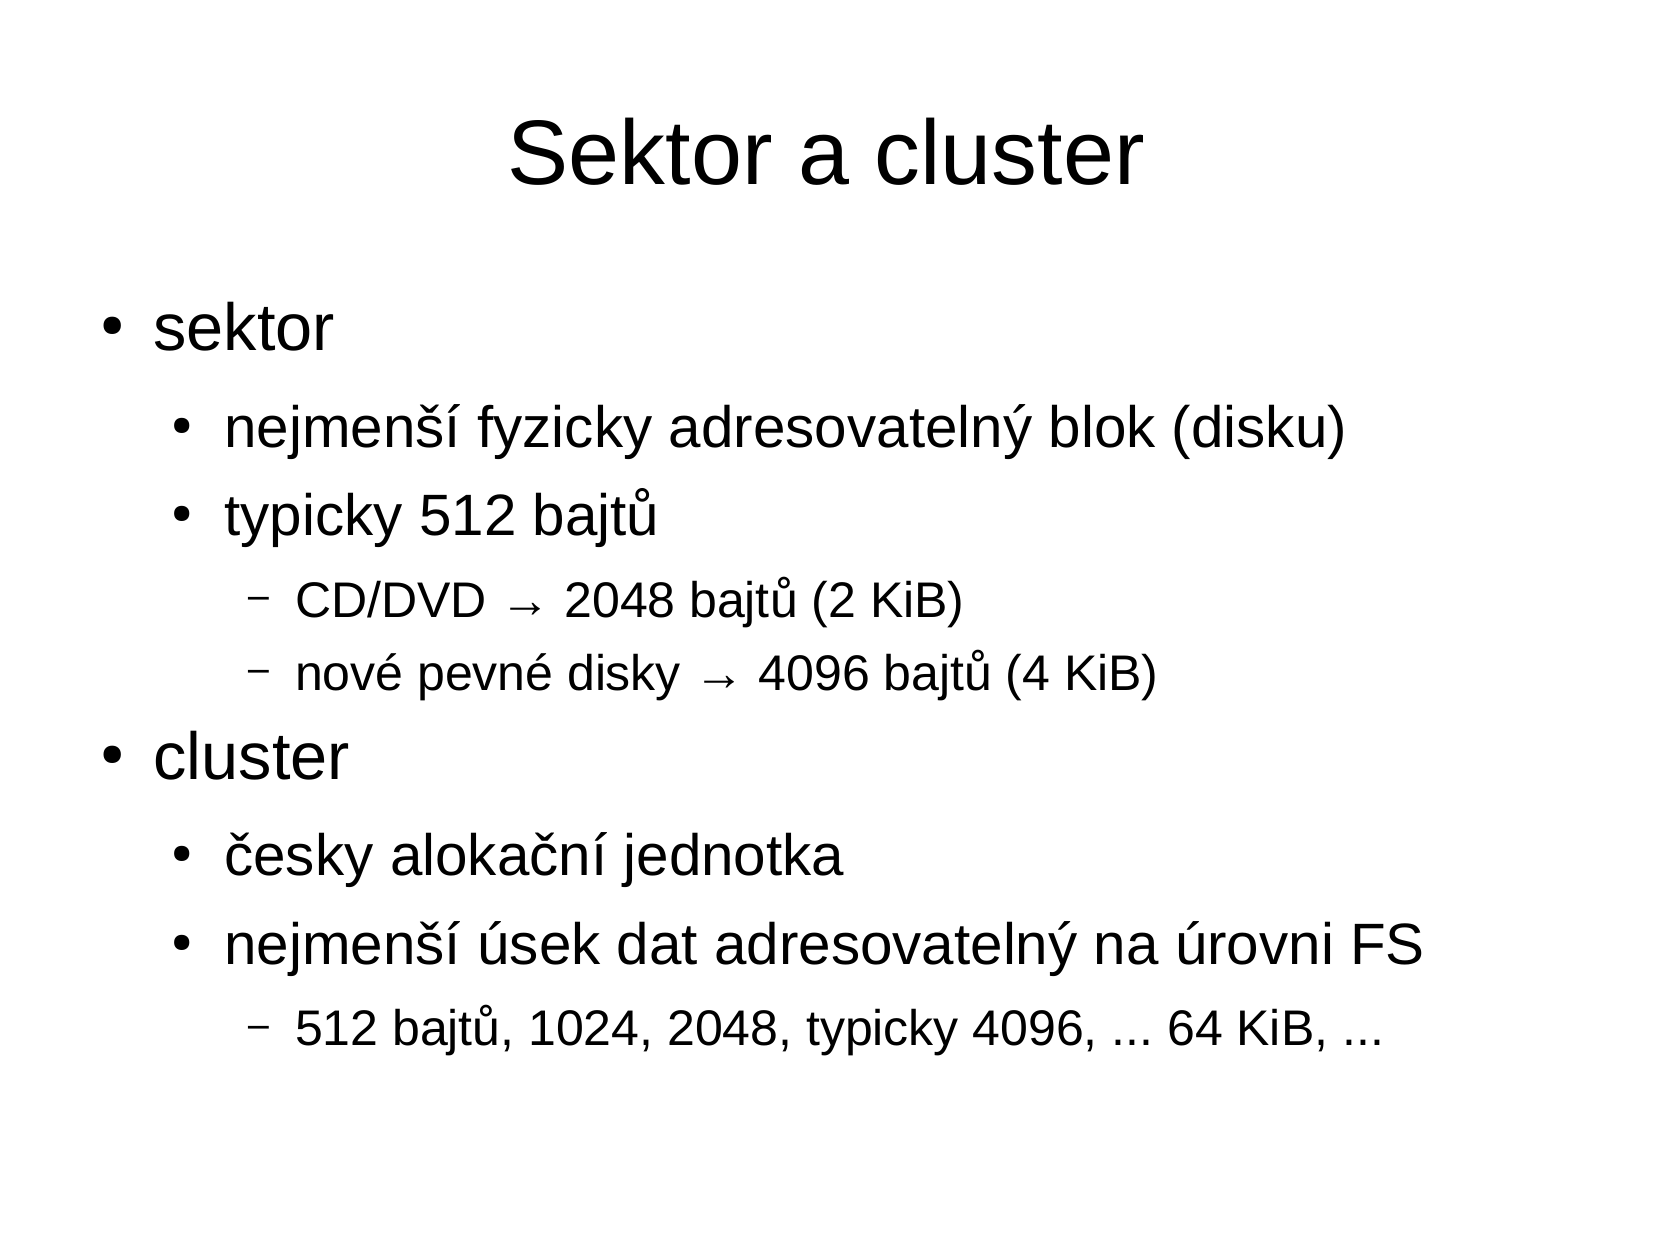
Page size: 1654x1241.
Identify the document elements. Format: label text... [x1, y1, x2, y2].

list sektor nejmenší fyzicky adresovatelný blok (disku) typicky 512 bajtů CD/DVD → 2048 bajtů (2 KiB) nové pevné disky → 4096 bajtů (4 KiB) cluster česky alokační jednotka nejmenší úsek dat adresovatelný na úrovni FS 512 bajtů, 1024, 2048, typicky 4096, ... 64 KiB, ... [82, 290, 1571, 1094]
title Sektor a cluster [82, 56, 1571, 250]
